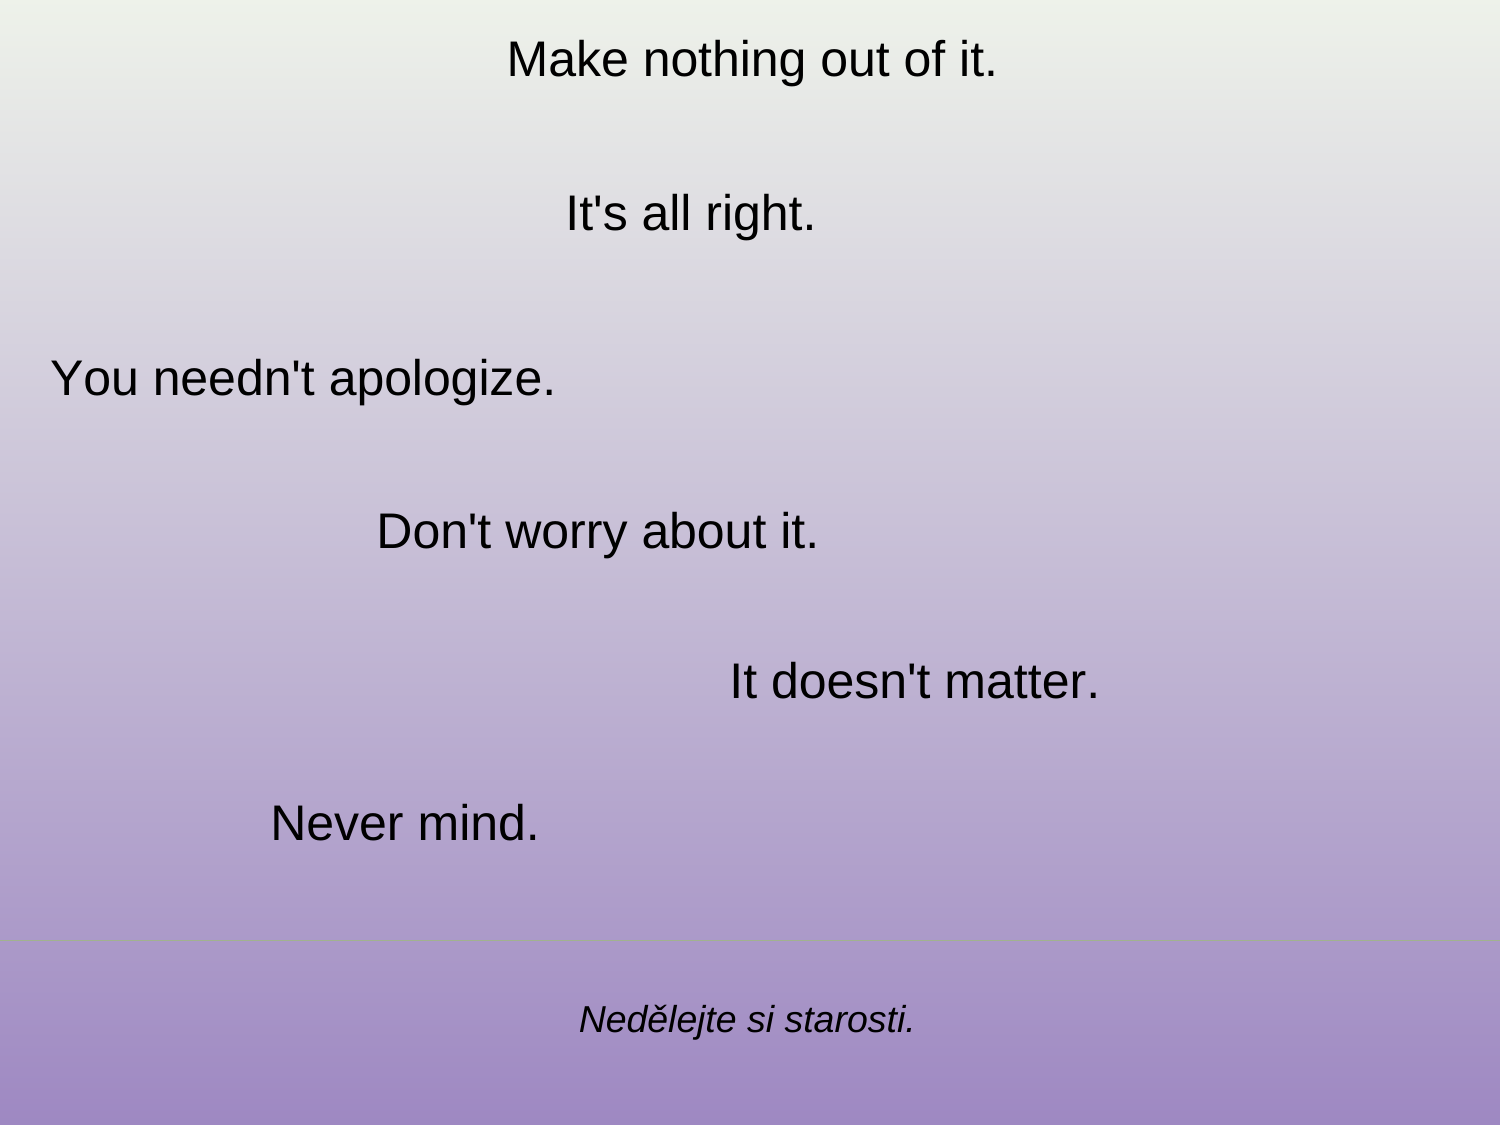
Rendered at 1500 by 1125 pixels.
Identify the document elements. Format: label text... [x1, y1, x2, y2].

text_box It doesn't matter. [714, 640, 1217, 716]
text_box Don't worry about it. [361, 491, 835, 567]
text_box You needn't apologize. [35, 337, 1500, 414]
text_box Never mind. [255, 782, 555, 858]
text_box Nedělejte si starosti. [564, 987, 931, 1049]
text_box It's all right. [550, 172, 832, 249]
text_box Make nothing out of it. [5, 18, 1500, 95]
